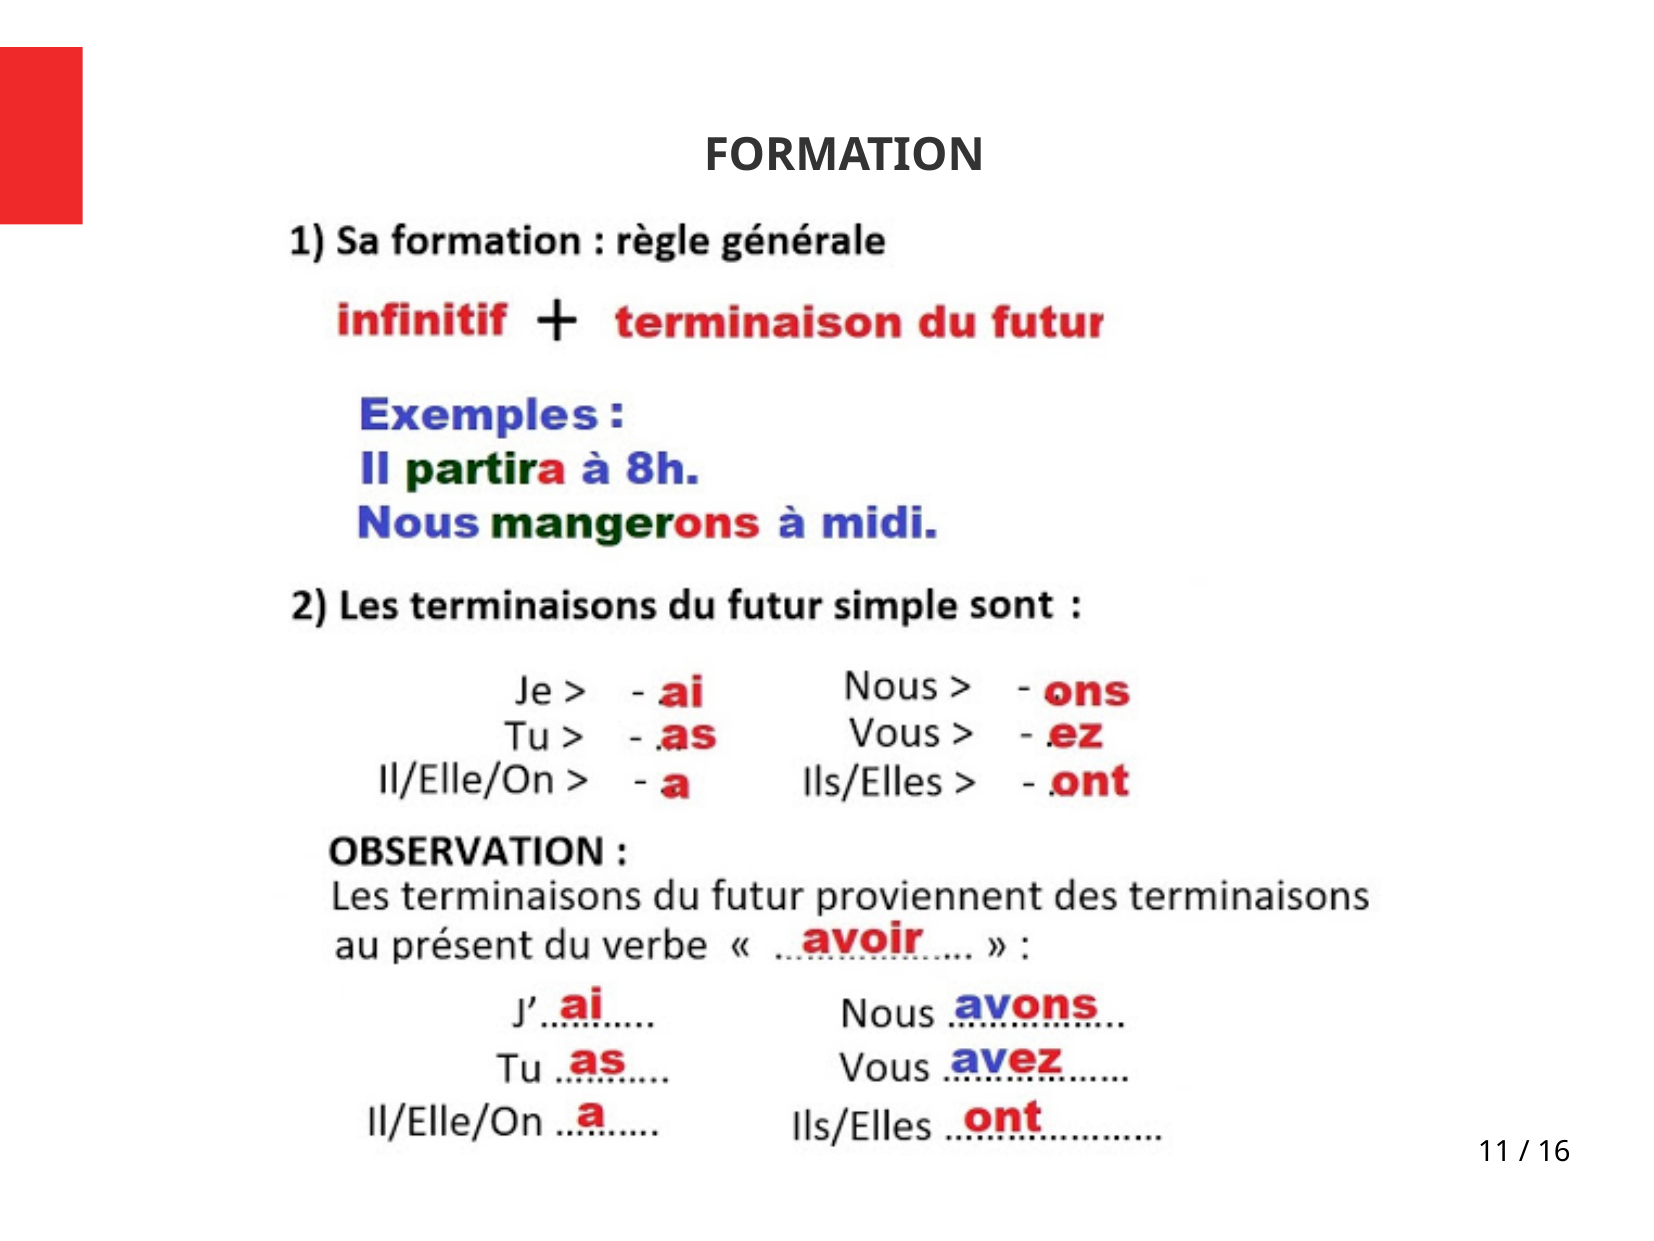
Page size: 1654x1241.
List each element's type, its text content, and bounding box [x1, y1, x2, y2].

title FORMATION [118, 49, 1571, 257]
picture [271, 200, 1382, 1160]
